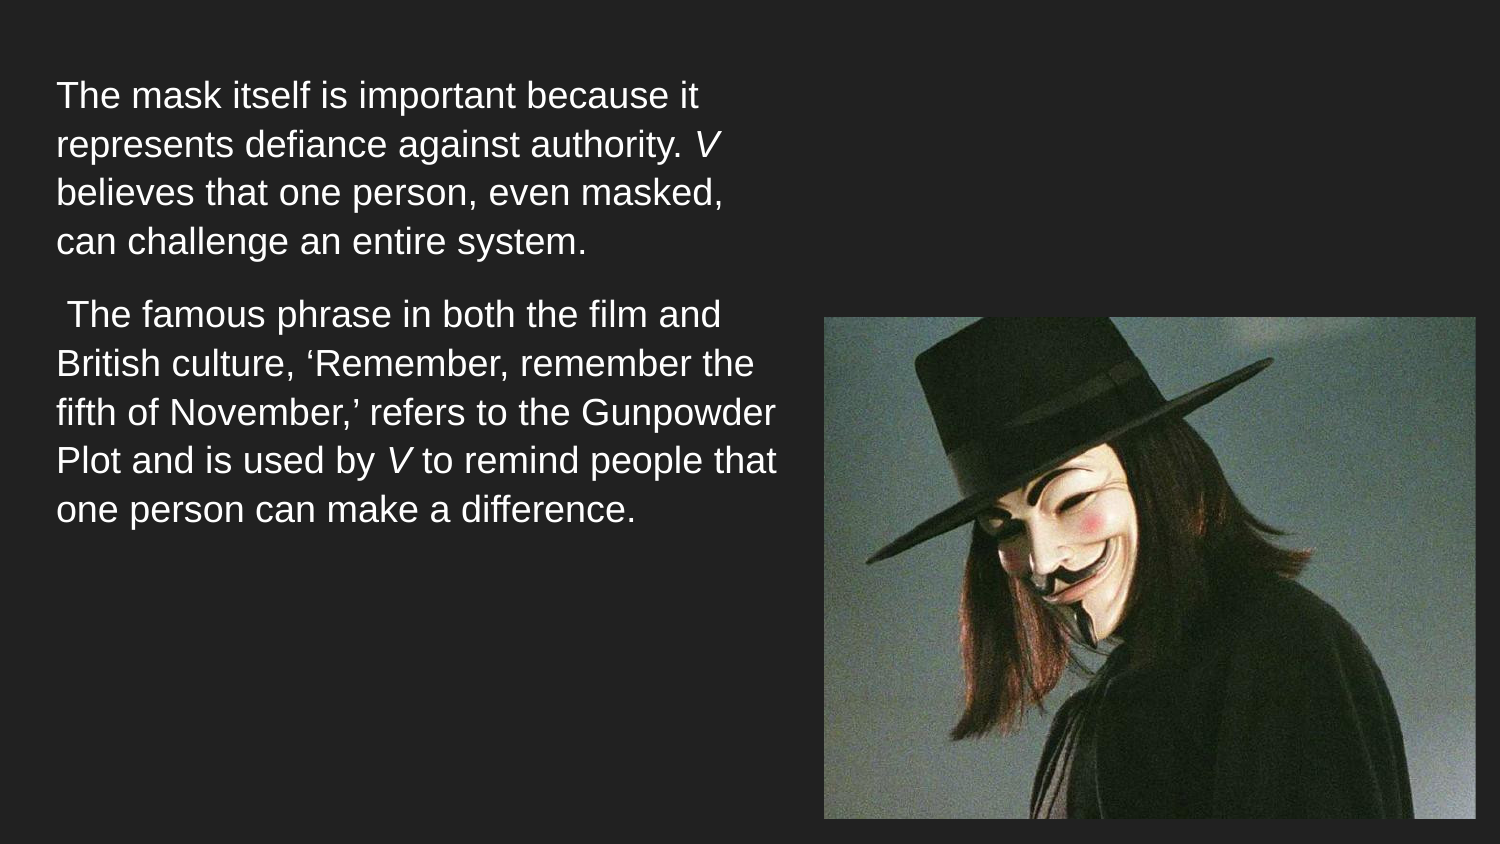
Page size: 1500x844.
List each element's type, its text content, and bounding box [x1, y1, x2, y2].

picture [824, 317, 1476, 819]
list The mask itself is important because it represents defiance against authority. V believes that one person, even masked, can challenge an entire system. The famous phrase in both the film and British culture, ‘Remember, remember the fifth of November,’ refers to the Gunpowder Plot and is used by V to remind people that one person can make a difference. [41, 53, 795, 736]
